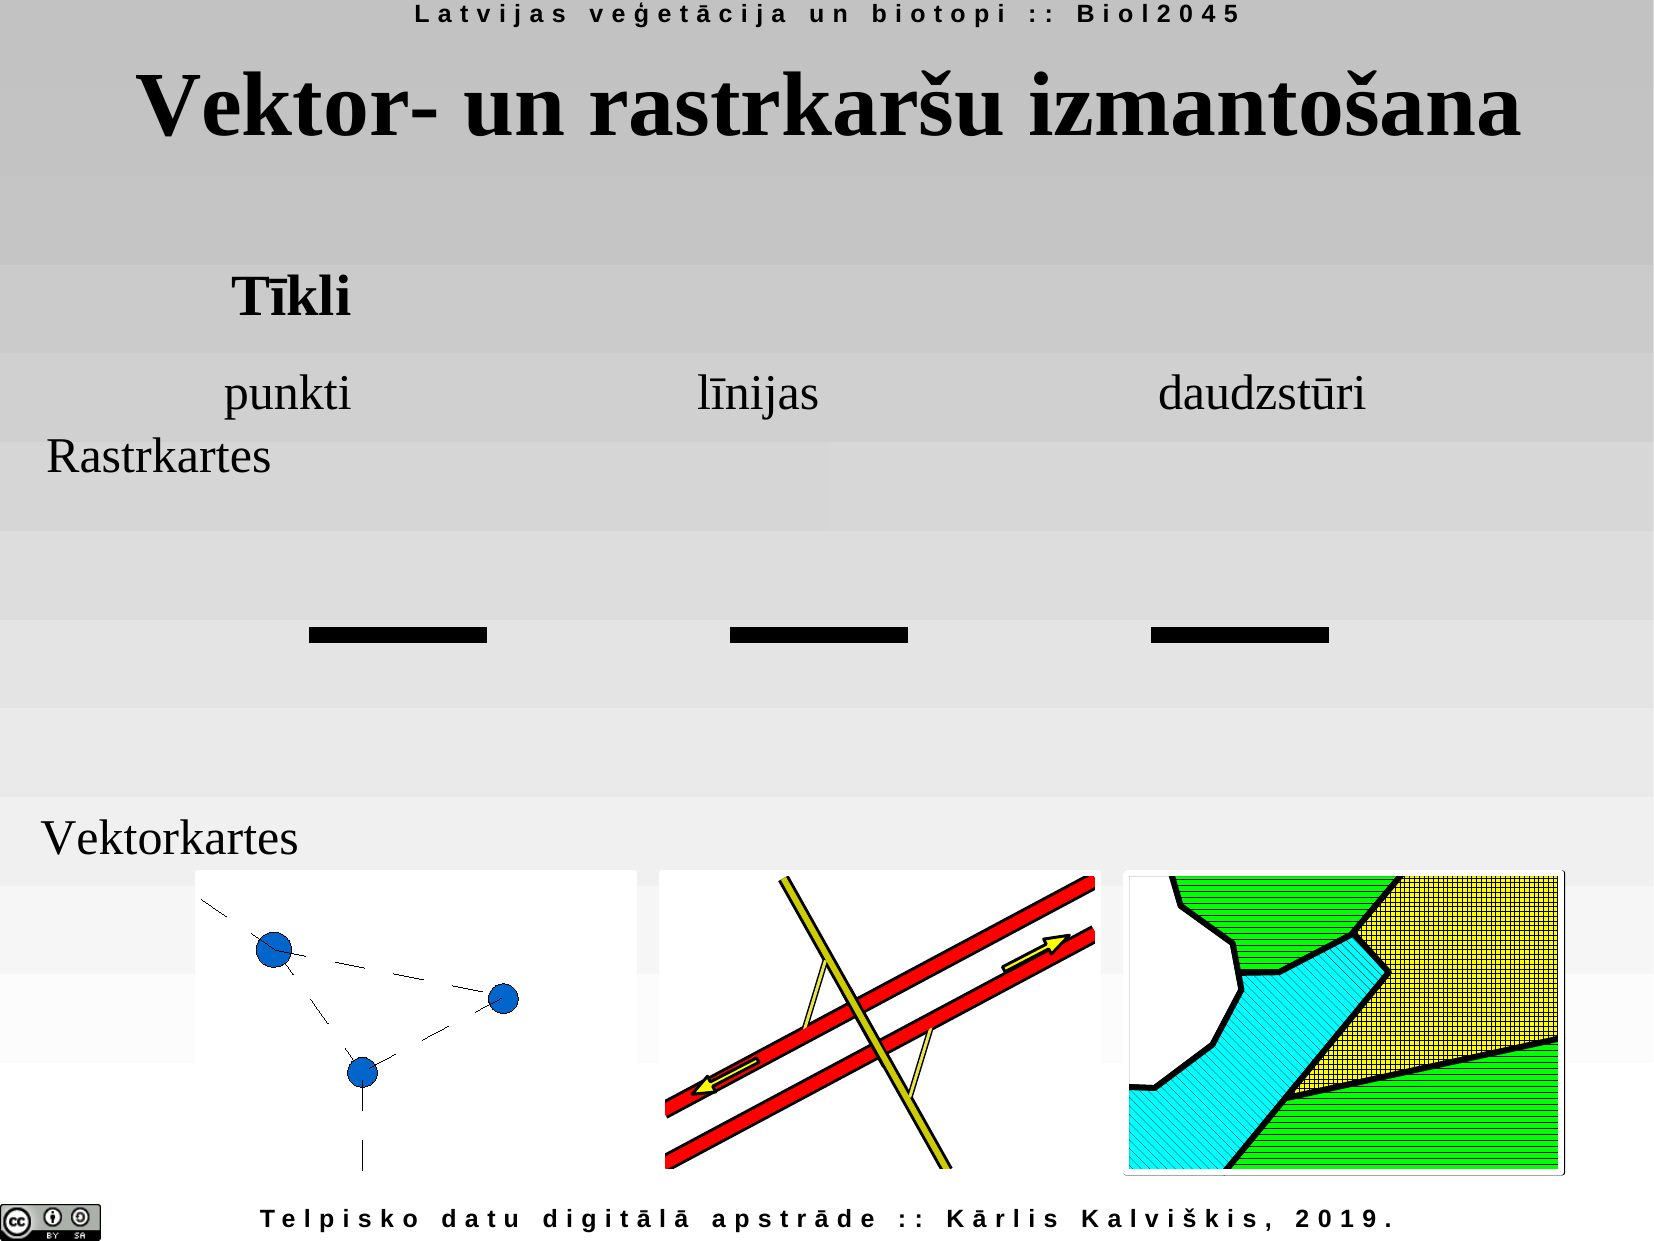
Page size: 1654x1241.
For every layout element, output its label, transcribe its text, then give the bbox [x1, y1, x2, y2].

text_box līnijas [697, 364, 956, 429]
text_box [730, 627, 908, 643]
text_box [890, 1036, 924, 1088]
text_box punkti [223, 364, 494, 432]
text_box [790, 876, 1081, 996]
text_box [309, 627, 487, 643]
text_box [867, 891, 1095, 1037]
text_box [197, 873, 635, 1173]
text_box Rastrkartes [46, 427, 272, 483]
text_box [914, 945, 1095, 1169]
title Vektor- un rastrkaršu izmantošana [123, 53, 1536, 265]
text_box [665, 876, 868, 1152]
text_box Vektorkartes [40, 809, 300, 866]
text_box [1129, 876, 1558, 1169]
text_box Tīkli [231, 263, 352, 328]
text_box [811, 969, 845, 1021]
text_box daudzstūri [1158, 364, 1465, 429]
text_box [1151, 627, 1329, 643]
picture [0, 0, 1654, 1241]
text_box [676, 1061, 939, 1169]
